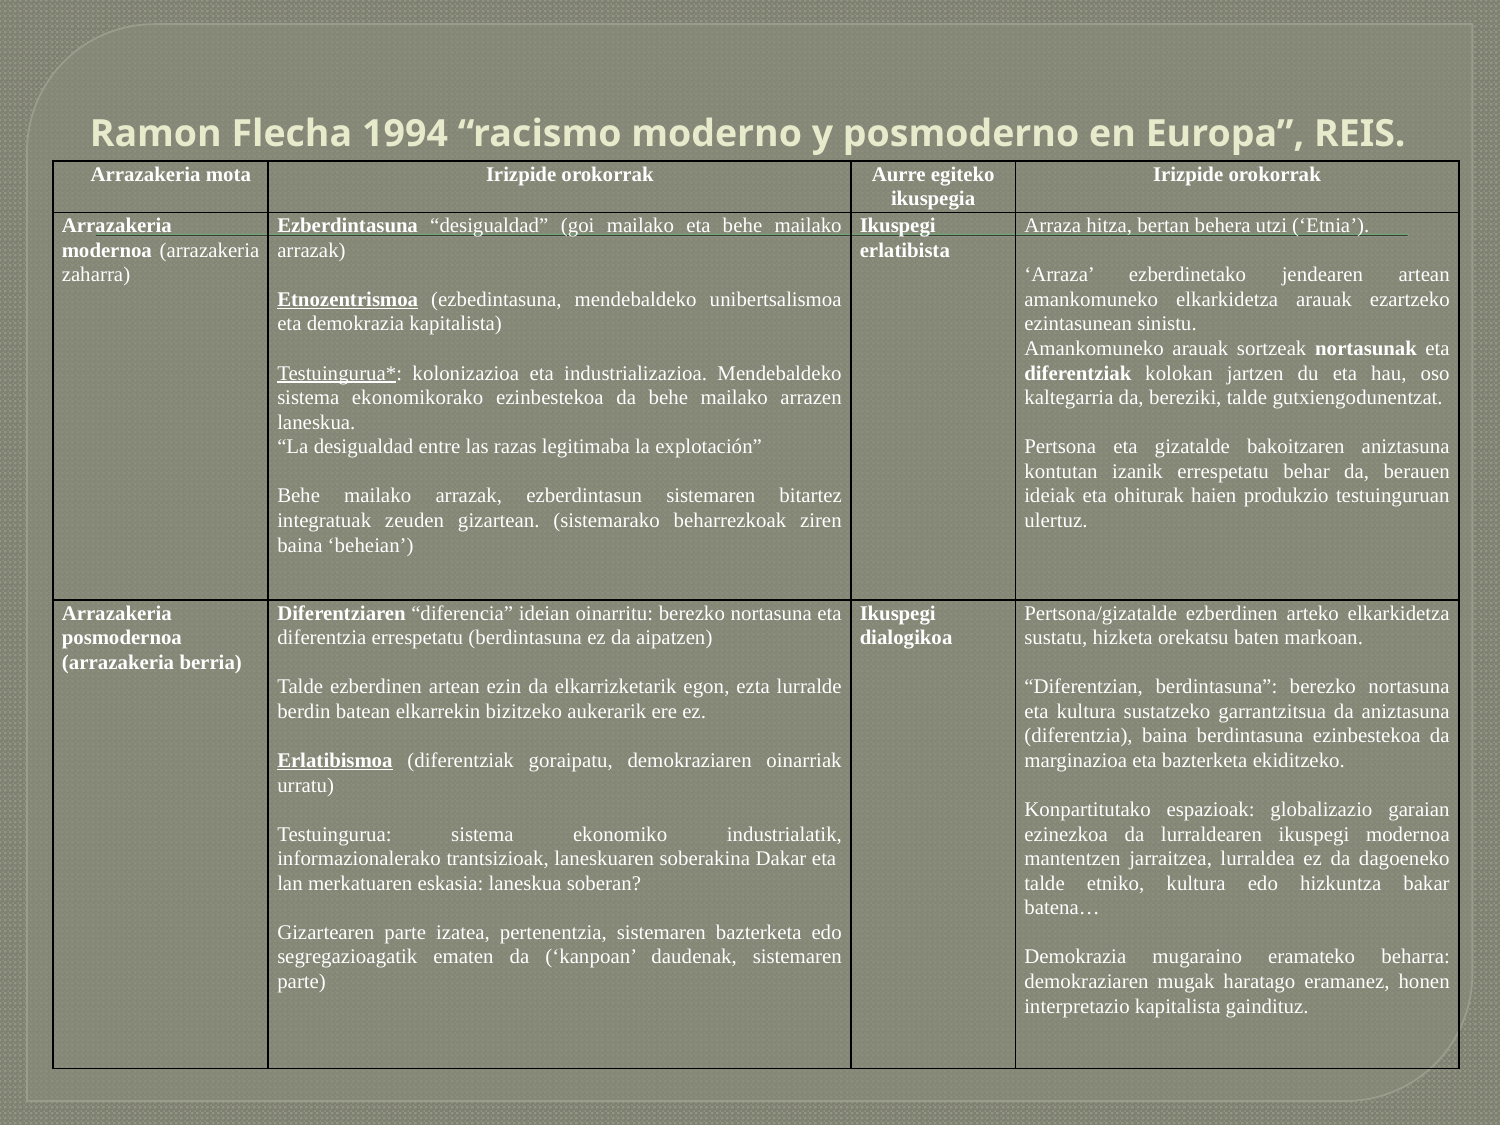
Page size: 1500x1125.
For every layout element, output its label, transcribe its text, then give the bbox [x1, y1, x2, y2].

table_header Aurre egiteko ikuspegia [852, 162, 1015, 212]
table_cell Diferentziaren “diferencia” ideian oinarritu: berezko nortasuna eta diferentzia errespetatu (berdintasuna ez da aipatzen) Talde ezberdinen artean ezin da elkarrizketarik egon, ezta lurralde berdin batean elkarrekin bizitzeko aukerarik ere ez. Erlatibismoa (diferentziak goraipatu, demokraziaren oinarriak urratu) Testuingurua: sistema ekonomiko industrialatik, informazionalerako trantsizioak, laneskuaren soberakina Dakar eta lan merkatuaren eskasia: laneskua soberan? Gizartearen parte izatea, pertenentzia, sistemaren bazterketa edo segregazioagatik ematen da (‘kanpoan’ daudenak, sistemaren parte) [269, 601, 850, 1068]
table_header Arrazakeria mota [54, 162, 267, 212]
table_cell Ikuspegi dialogikoa [852, 601, 1015, 1068]
table_header Irizpide orokorrak [1016, 162, 1458, 212]
table_cell Arraza hitza, bertan behera utzi (‘Etnia’). ‘Arraza’ ezberdinetako jendearen artean amankomuneko elkarkidetza arauak ezartzeko ezintasunean sinistu. Amankomuneko arauak sortzeak nortasunak eta diferentziak kolokan jartzen du eta hau, oso kaltegarria da, bereziki, talde gutxiengodunentzat. Pertsona eta gizatalde bakoitzaren aniztasuna kontutan izanik errespetatu behar da, berauen ideiak eta ohiturak haien produkzio testuinguruan ulertuz. [1016, 213, 1458, 599]
title Ramon Flecha 1994 “racismo moderno y posmoderno en Europa”, REIS. [75, 41, 1425, 160]
picture [0, 0, 1500, 1125]
table_cell Arrazakeria modernoa (arrazakeria zaharra) [54, 213, 267, 599]
table_cell Ikuspegi erlatibista [852, 213, 1015, 599]
table_header Irizpide orokorrak [269, 162, 850, 212]
table_cell Arrazakeria posmodernoa (arrazakeria berria) [54, 601, 267, 1068]
table_cell Pertsona/gizatalde ezberdinen arteko elkarkidetza sustatu, hizketa orekatsu baten markoan. “Diferentzian, berdintasuna”: berezko nortasuna eta kultura sustatzeko garrantzitsua da aniztasuna (diferentzia), baina berdintasuna ezinbestekoa da marginazioa eta bazterketa ekiditzeko. Konpartitutako espazioak: globalizazio garaian ezinezkoa da lurraldearen ikuspegi modernoa mantentzen jarraitzea, lurraldea ez da dagoeneko talde etniko, kultura edo hizkuntza bakar batena… Demokrazia mugaraino eramateko beharra: demokraziaren mugak haratago eramanez, honen interpretazio kapitalista gaindituz. [1016, 601, 1458, 1068]
table_cell Ezberdintasuna “desigualdad” (goi mailako eta behe mailako arrazak) Etnozentrismoa (ezbedintasuna, mendebaldeko unibertsalismoa eta demokrazia kapitalista) Testuingurua*: kolonizazioa eta industrializazioa. Mendebaldeko sistema ekonomikorako ezinbestekoa da behe mailako arrazen laneskua. “La desigualdad entre las razas legitimaba la explotación” Behe mailako arrazak, ezberdintasun sistemaren bitartez integratuak zeuden gizartean. (sistemarako beharrezkoak ziren baina ‘beheian’) [269, 213, 850, 599]
